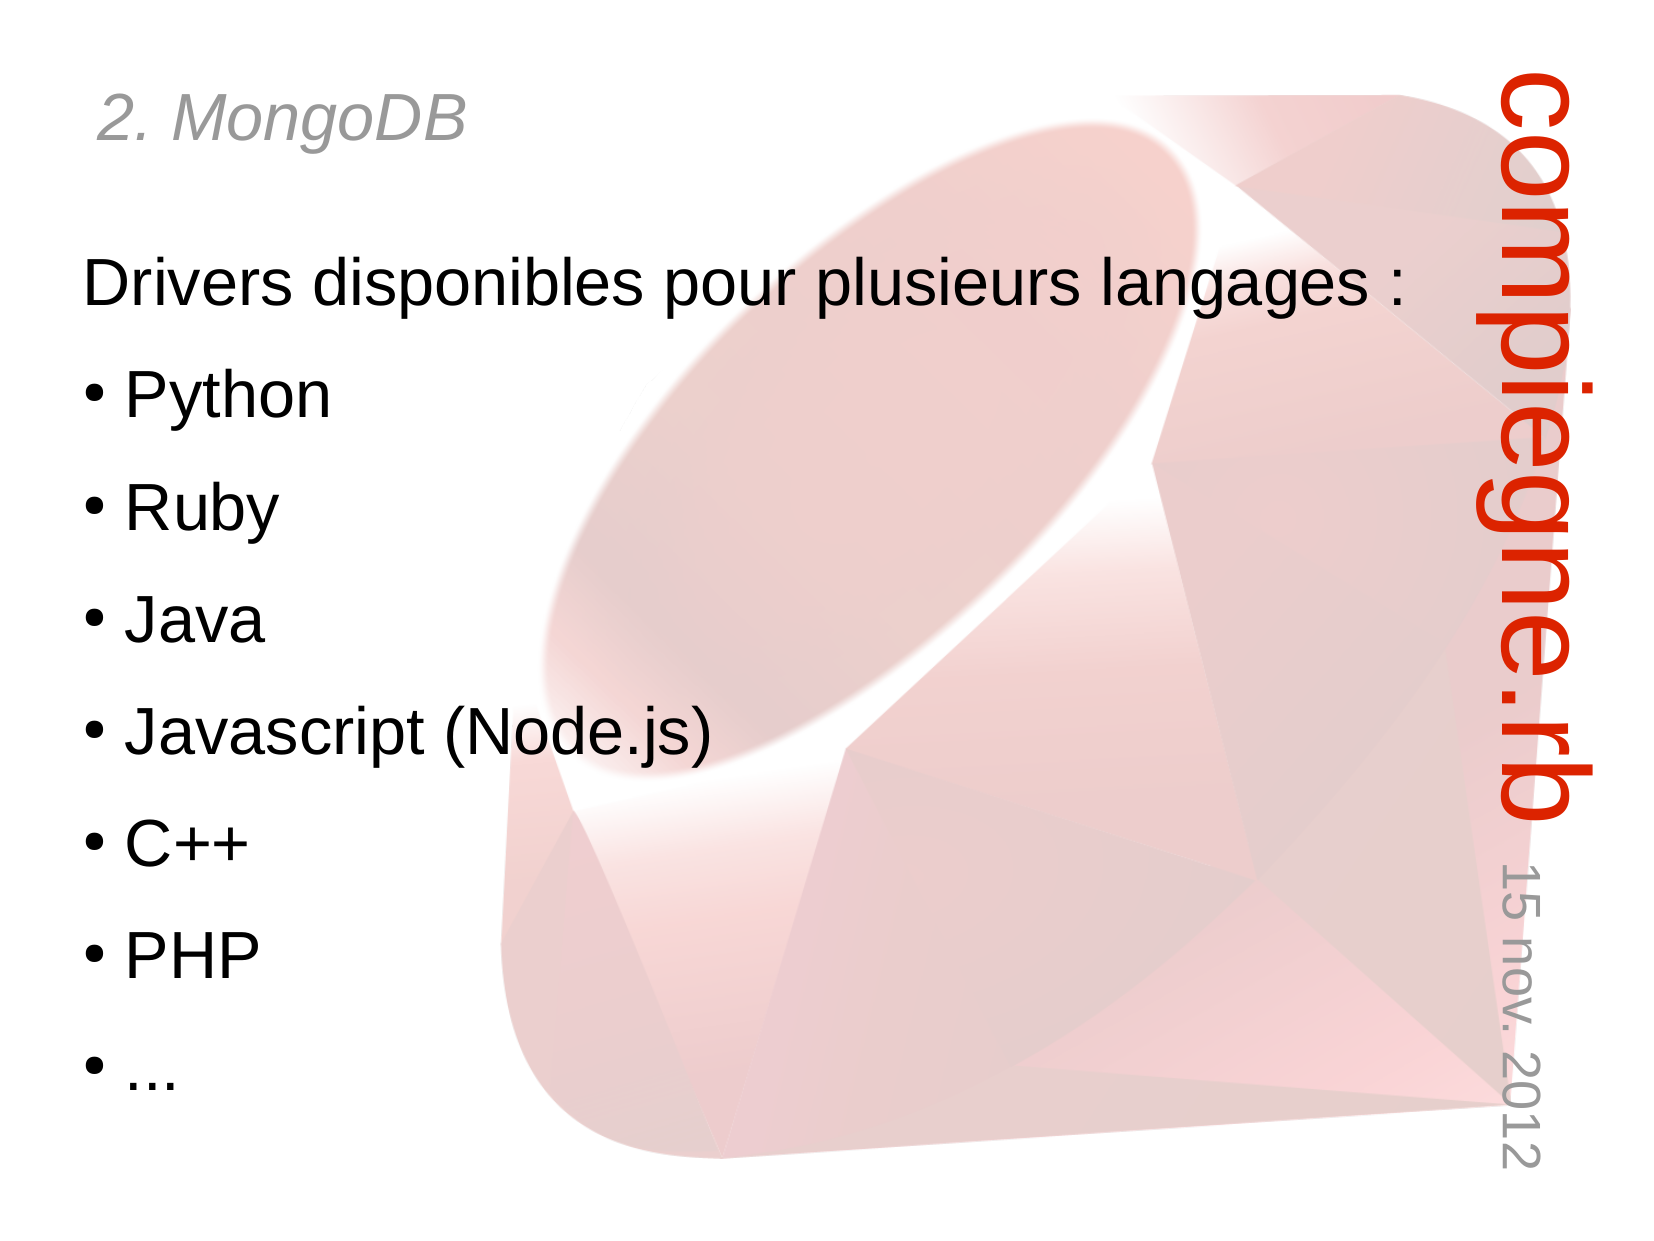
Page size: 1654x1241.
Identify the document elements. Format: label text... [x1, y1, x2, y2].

title compiegne.rb 15 nov. 2012 [1442, 23, 1650, 1217]
picture [484, 70, 1442, 188]
text_box 2. MongoDB [82, 73, 1090, 166]
subtitle Drivers disponibles pour plusieurs langages : Python Ruby Java Javascript (Node.js) C++ PHP ... [82, 188, 1477, 1162]
